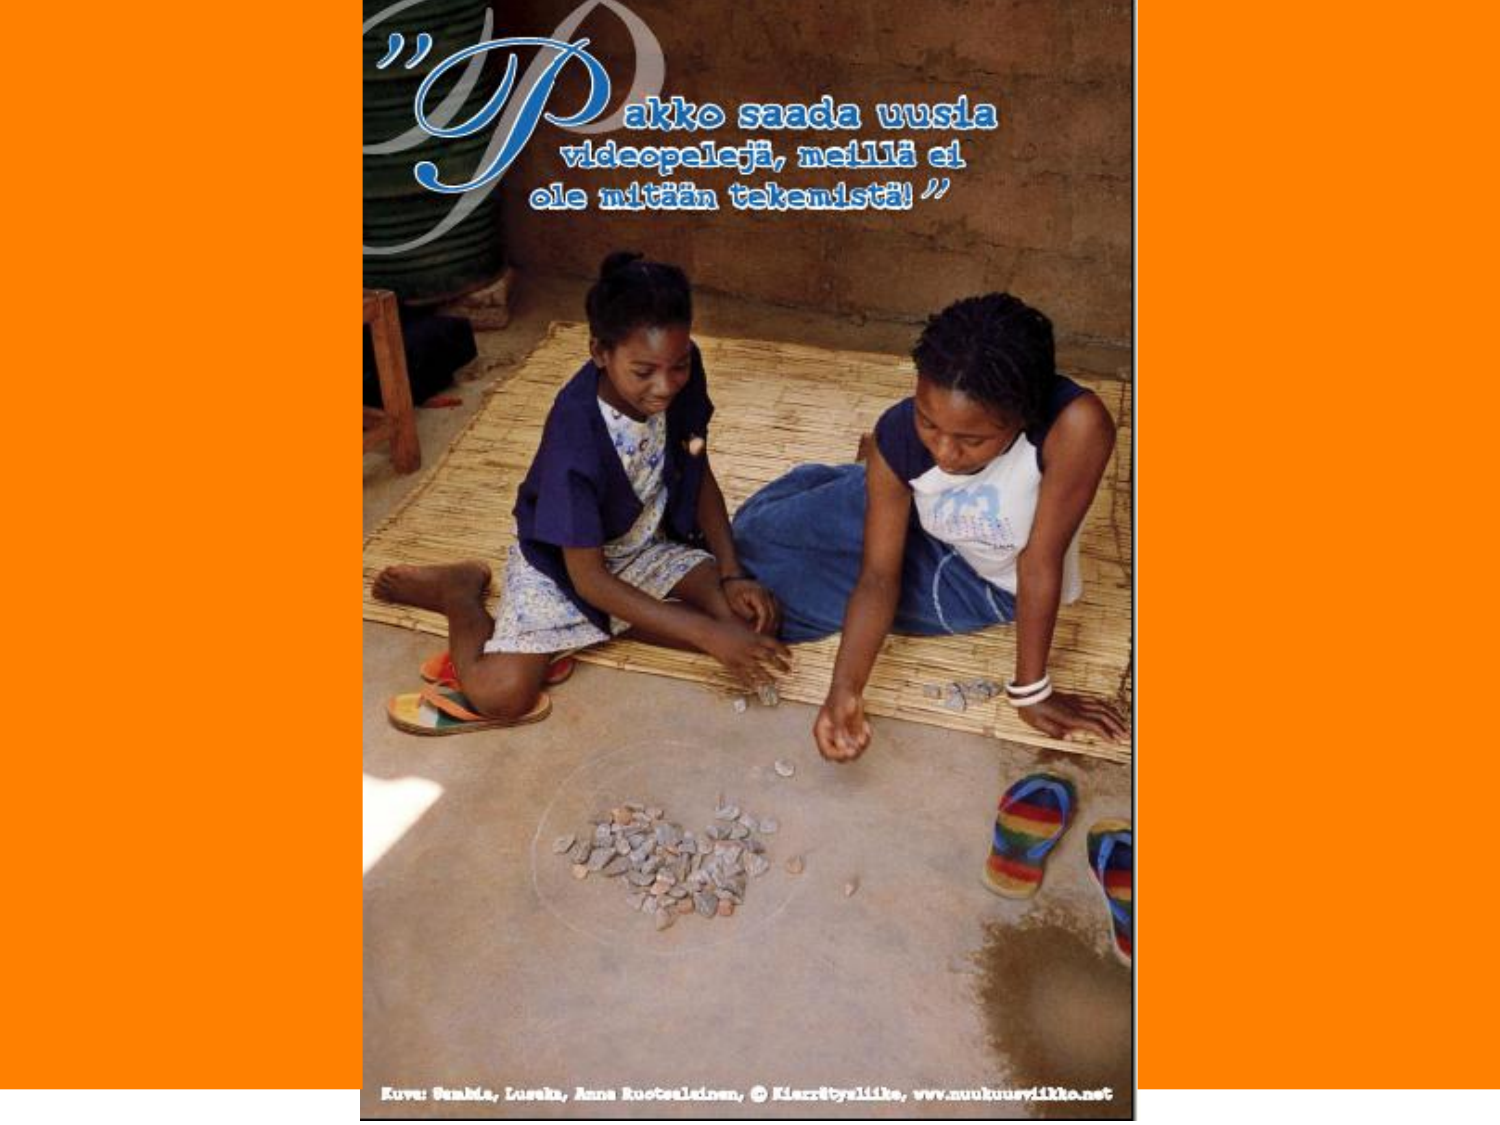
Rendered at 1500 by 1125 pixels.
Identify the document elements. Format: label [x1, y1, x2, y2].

text_box [1137, 0, 1500, 1090]
text_box [0, 0, 363, 1090]
picture [360, 0, 1141, 1121]
